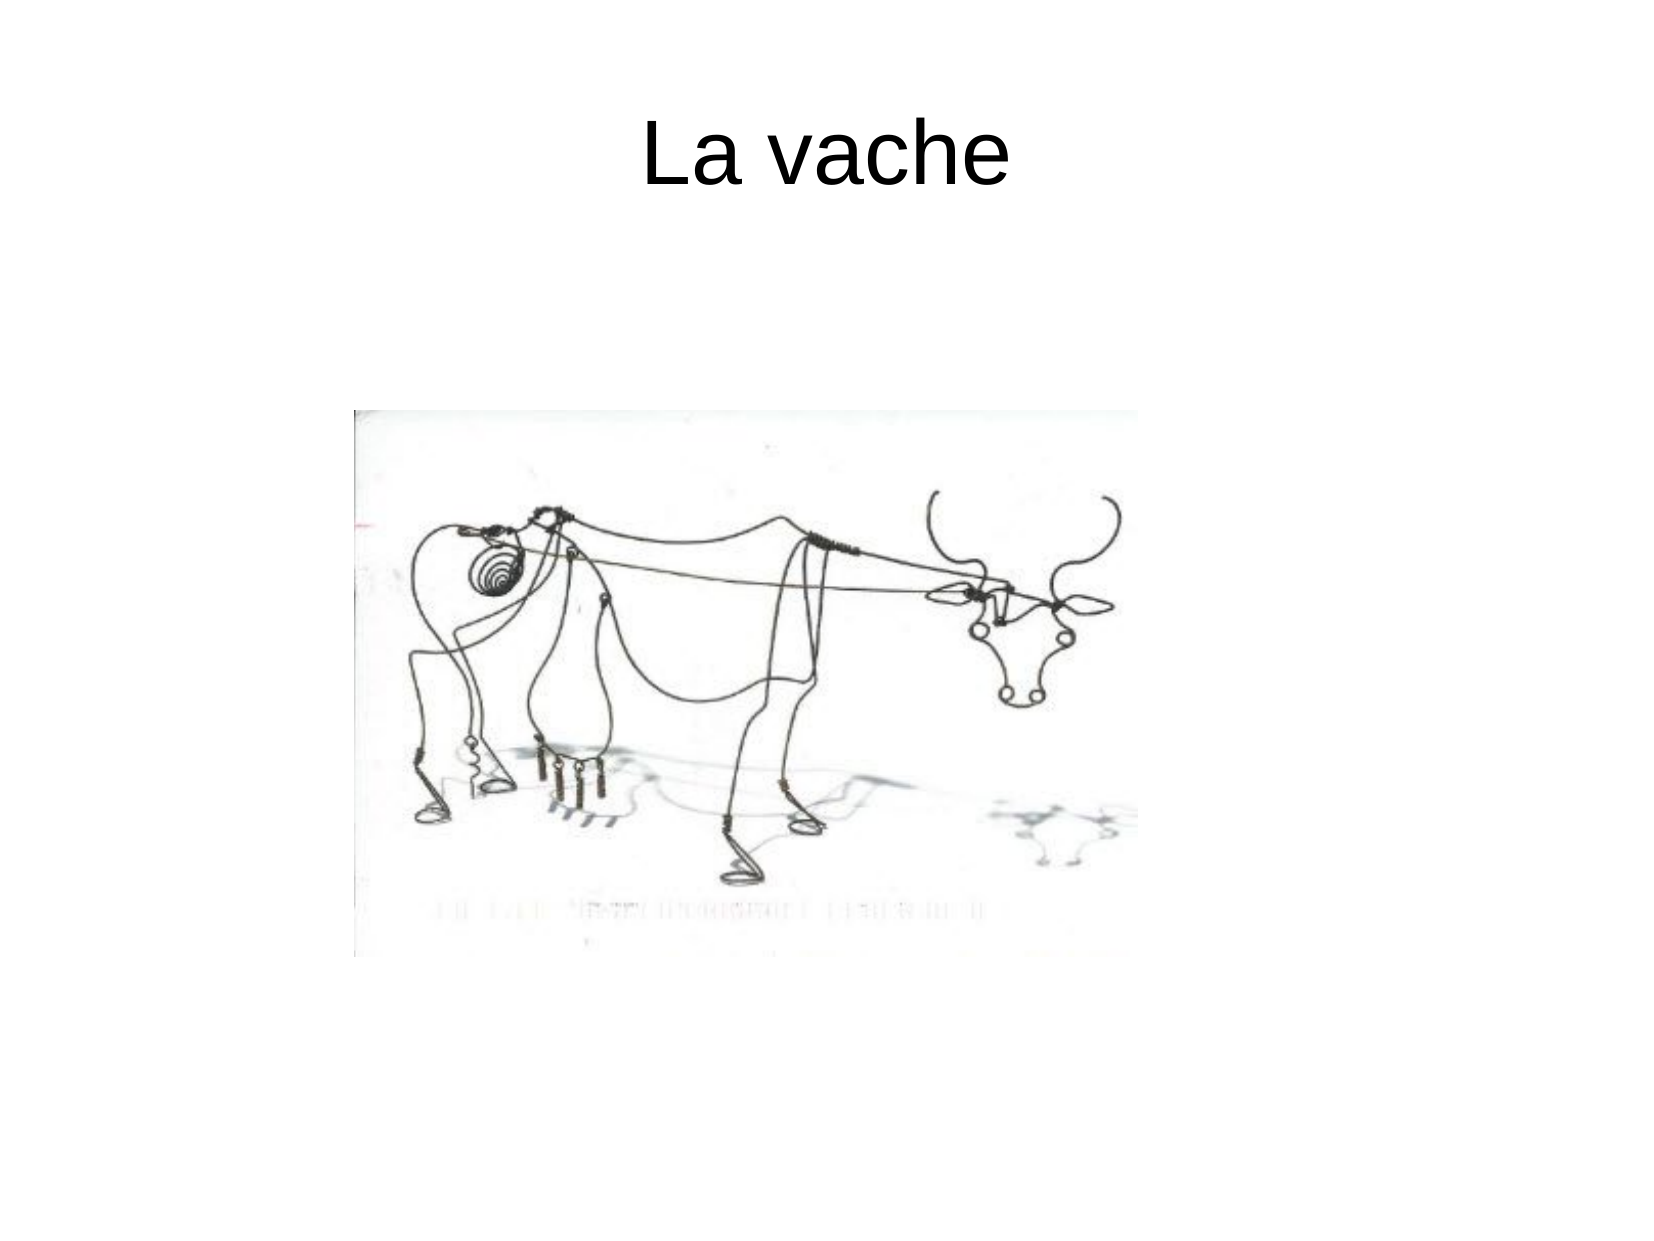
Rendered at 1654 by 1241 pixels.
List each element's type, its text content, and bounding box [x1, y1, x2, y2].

title La vache [82, 49, 1571, 257]
picture [354, 410, 1138, 957]
